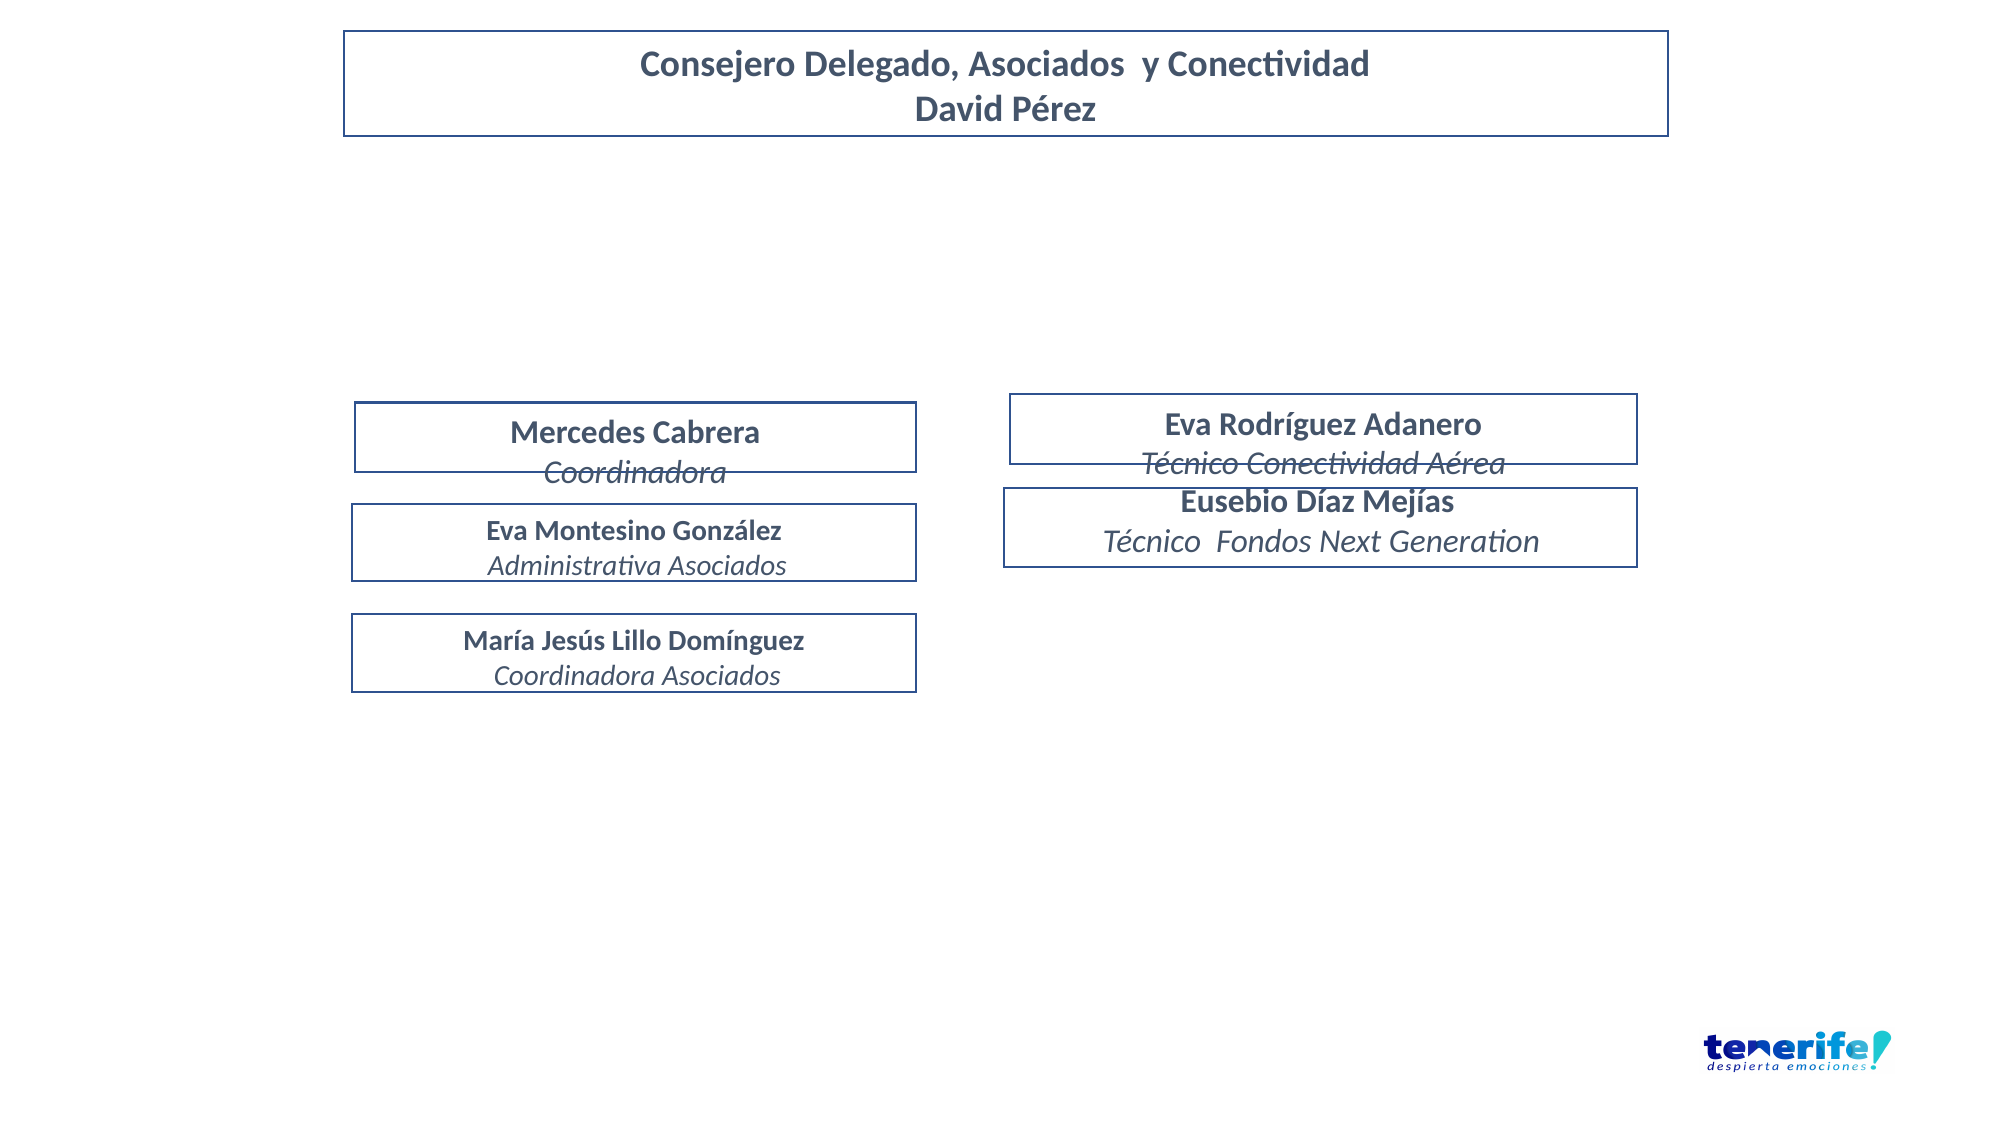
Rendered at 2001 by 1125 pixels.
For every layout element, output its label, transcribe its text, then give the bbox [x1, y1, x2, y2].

text_box Eva Rodríguez Adanero Técnico Conectividad Aérea [1010, 394, 1637, 464]
text_box Eusebio Díaz Mejías Técnico Fondos Next Generation [1004, 472, 1631, 567]
text_box Mercedes Cabrera Coordinadora [355, 403, 916, 472]
text_box María Jesús Lillo Domínguez Coordinadora Asociados [352, 614, 916, 692]
picture [1699, 1027, 1895, 1075]
text_box Eva Montesino González Administrativa Asociados [352, 504, 916, 581]
text_box Consejero Delegado, Asociados y Conectividad David Pérez [344, 31, 1668, 136]
